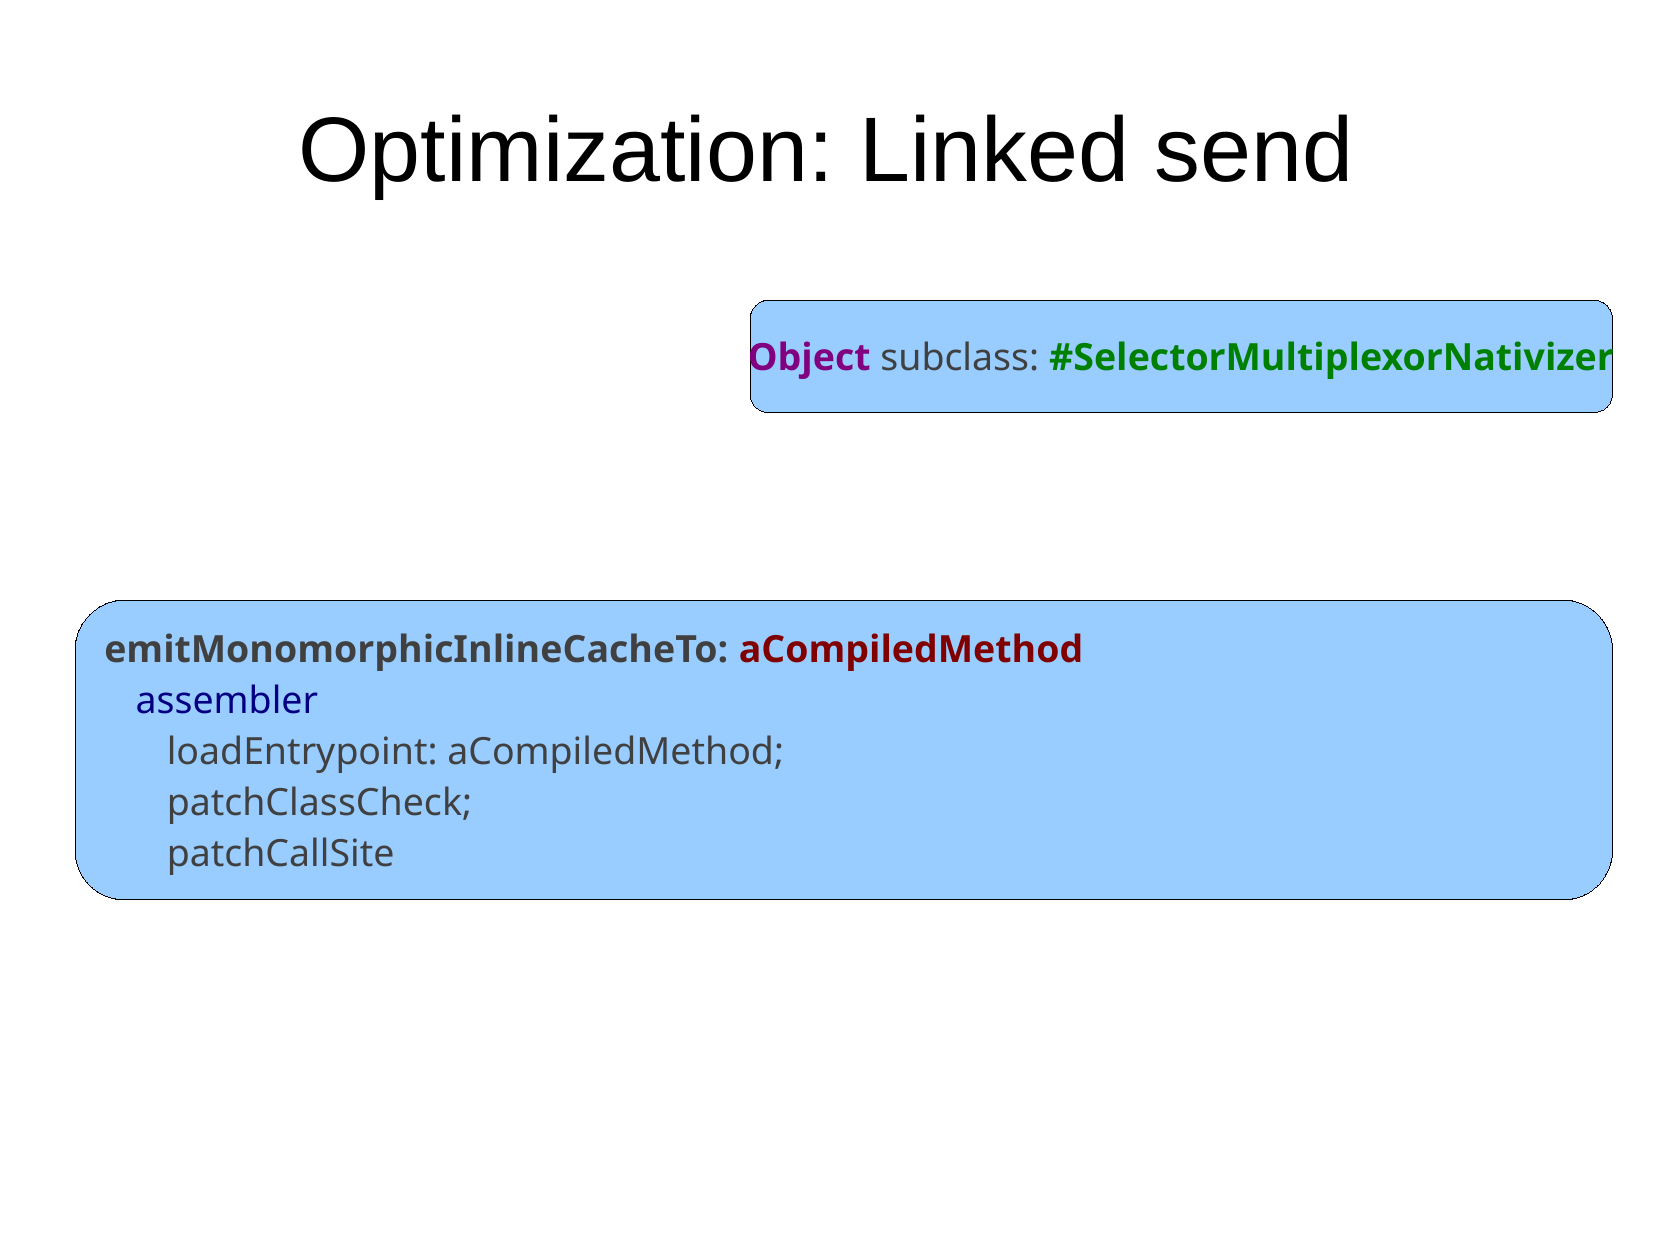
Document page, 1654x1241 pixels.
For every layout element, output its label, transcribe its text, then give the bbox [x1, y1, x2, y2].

text_box Object subclass: #SelectorMultiplexorNativizer [750, 300, 1613, 413]
text_box emitMonomorphicInlineCacheTo: aCompiledMethod assembler loadEntrypoint: aCompiledMethod; patchClassCheck; patchCallSite [75, 600, 1613, 900]
text_box Optimization: Linked send [143, 91, 1511, 209]
